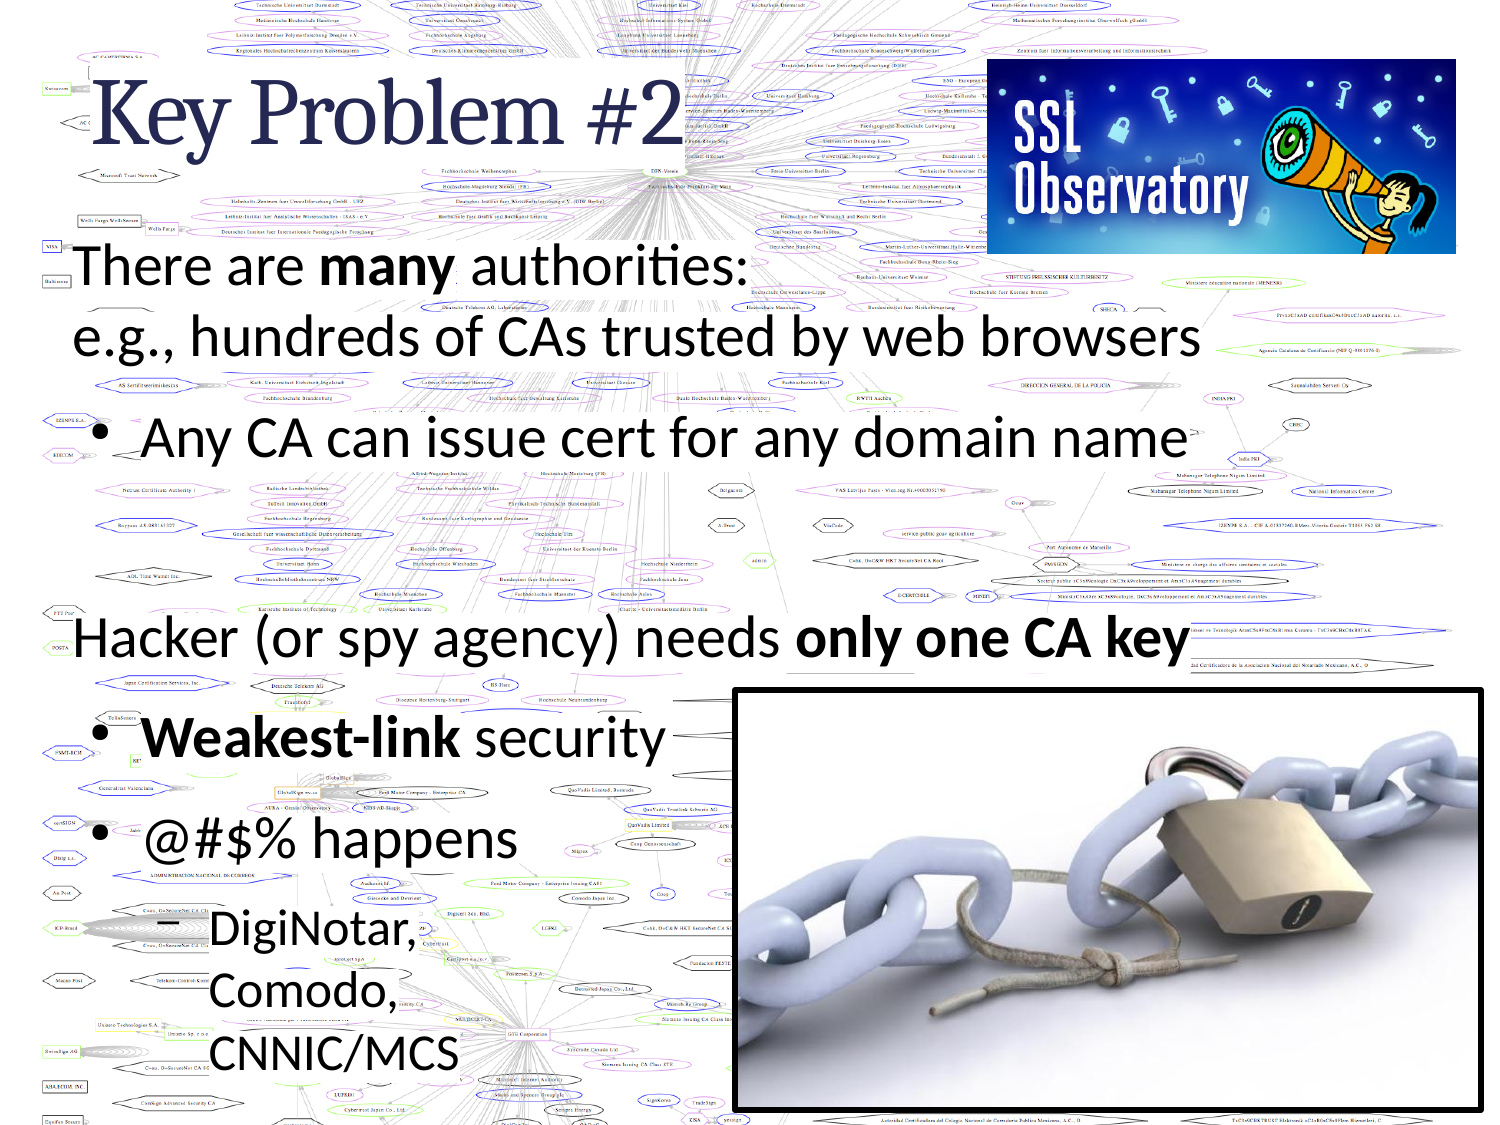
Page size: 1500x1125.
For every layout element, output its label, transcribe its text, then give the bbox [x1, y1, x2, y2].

title Key Problem #2 [75, 12, 1441, 200]
picture [738, 693, 1478, 1107]
picture [0, 0, 1471, 1125]
list There are many authorities: e.g., hundreds of CAs trusted by web browsers Any CA can issue cert for any domain name Hacker (or spy agency) needs only one CA key Weakest-link security @#$% happens DigiNotar, Comodo, CNNIC/MCS [72, 224, 1321, 1088]
